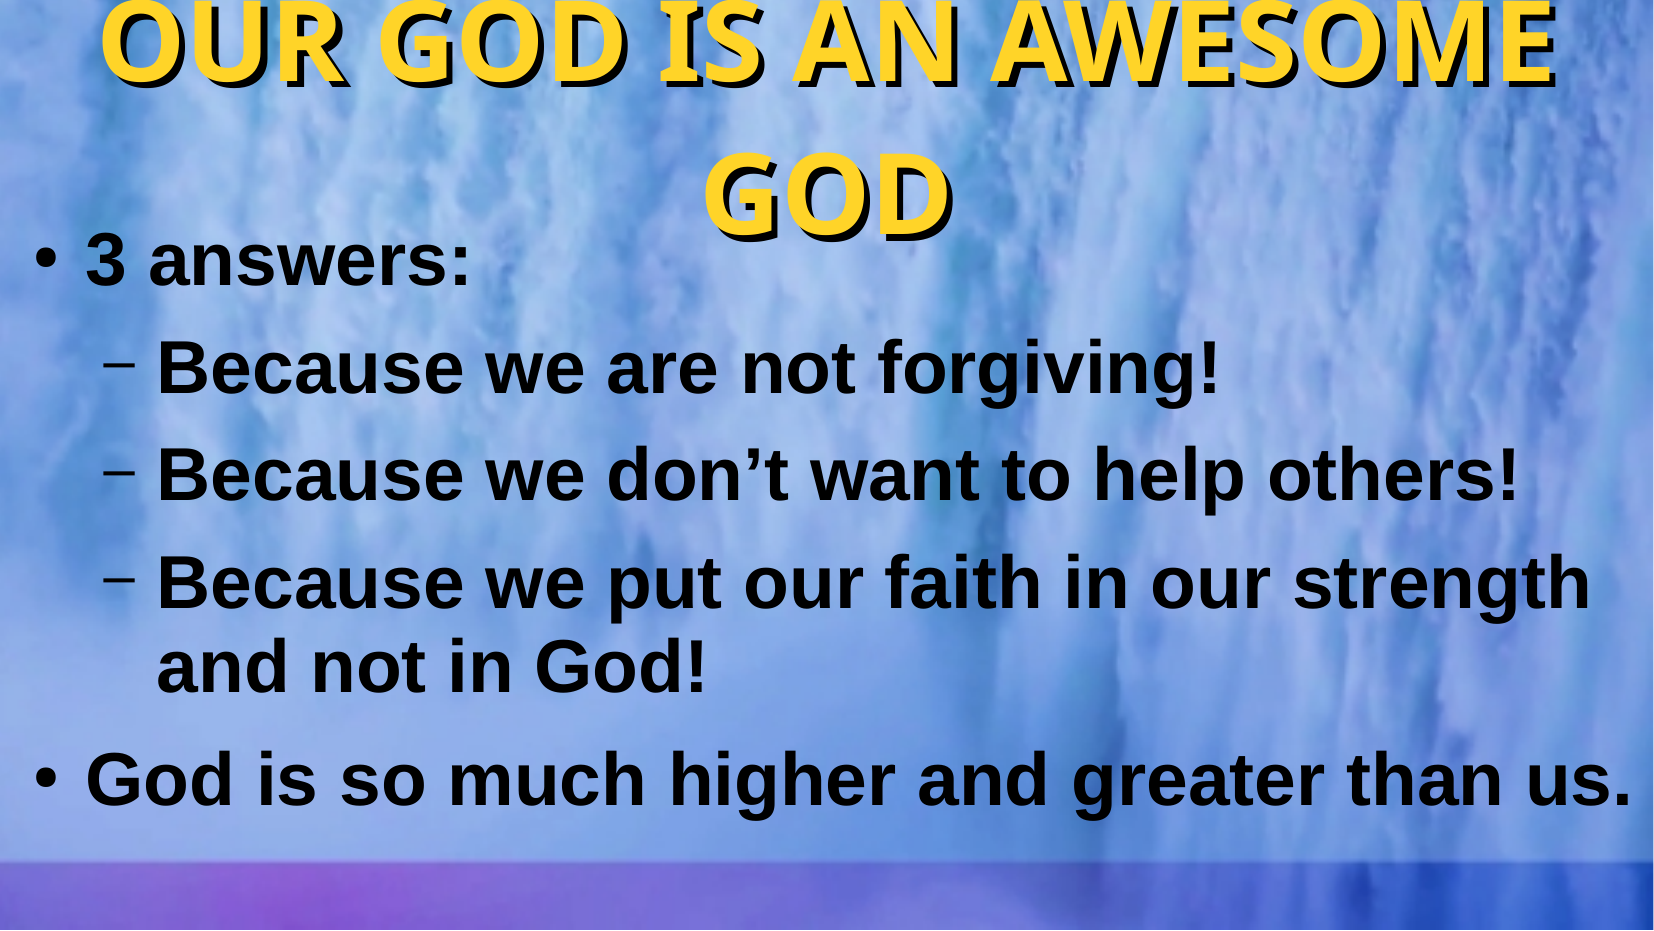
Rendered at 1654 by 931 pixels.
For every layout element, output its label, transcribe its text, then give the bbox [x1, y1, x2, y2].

title OUR GOD IS AN AWESOME GOD [0, 0, 1654, 255]
picture [0, 255, 1654, 930]
list 3 answers: Because we are not forgiving! Because we don’t want to help others! Because we put our faith in our strength and not in God! God is so much higher and greater than us. [15, 217, 1636, 901]
